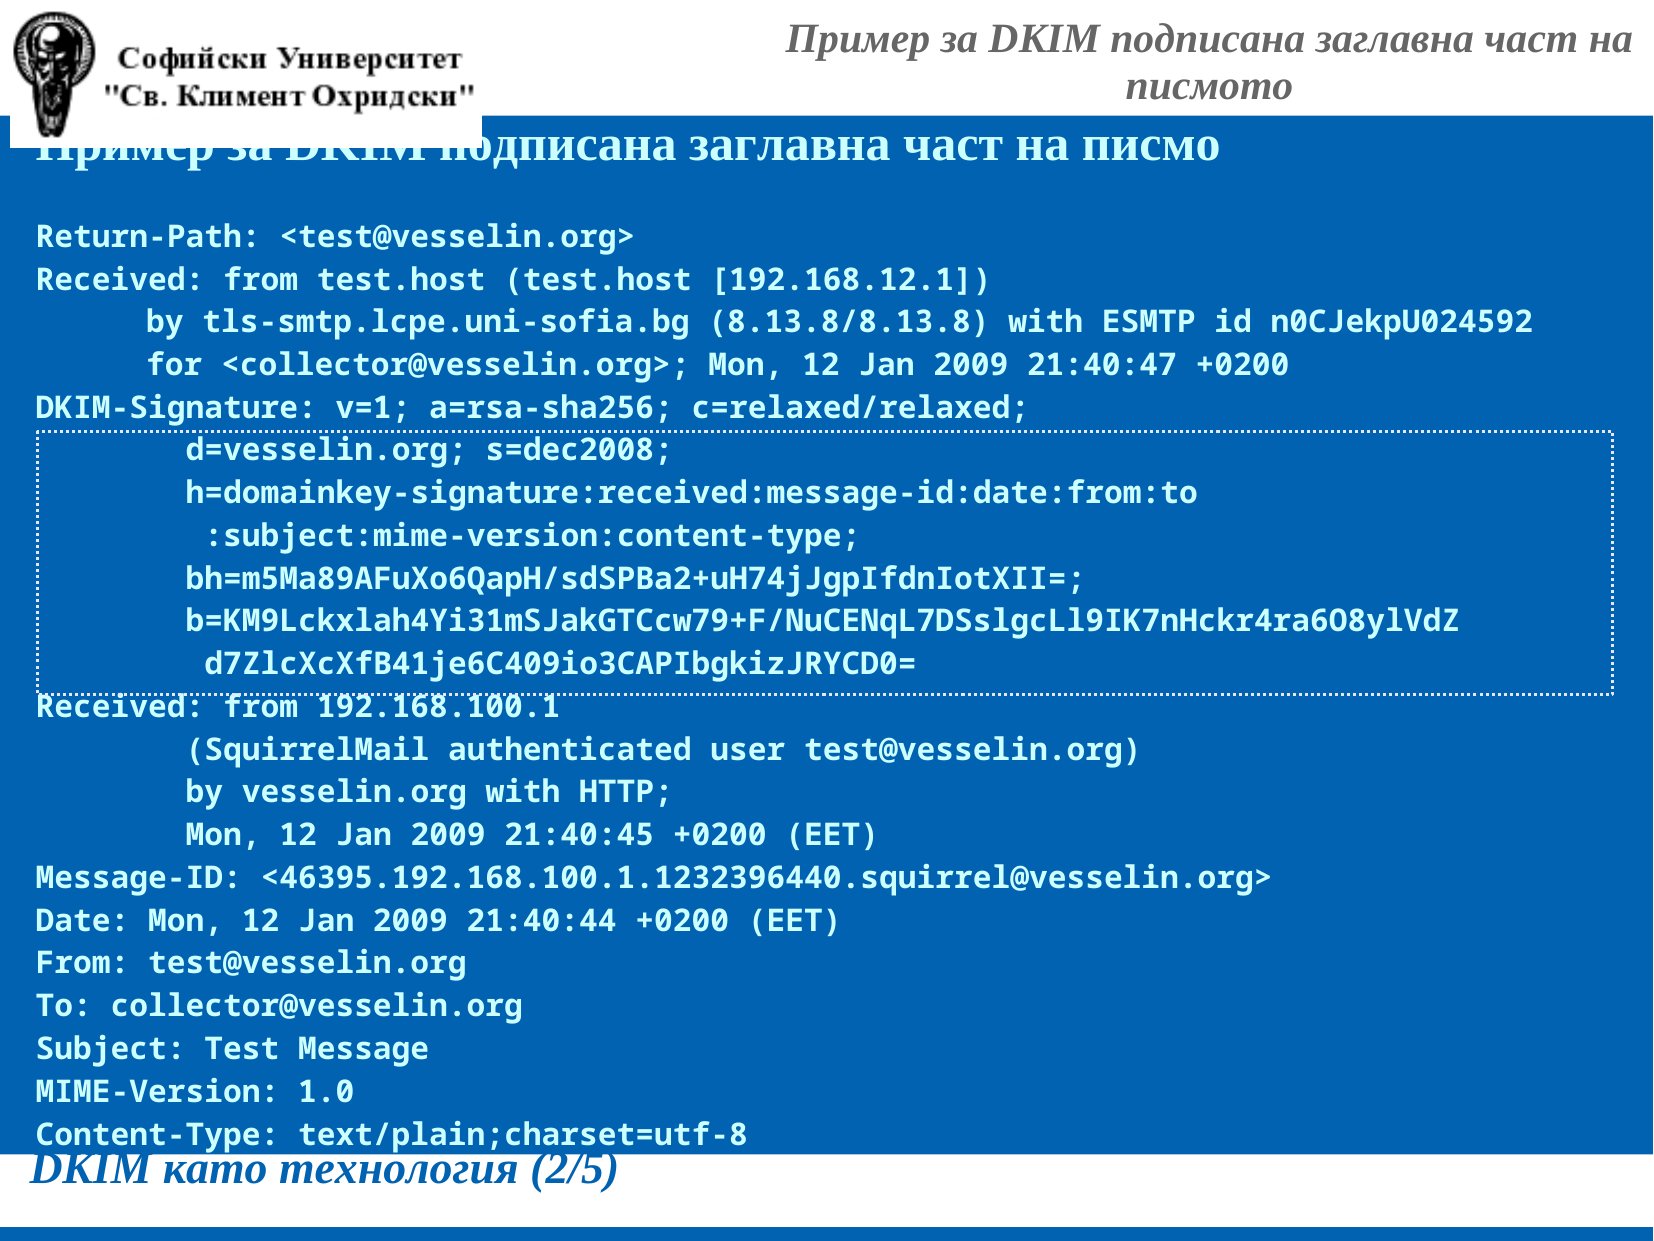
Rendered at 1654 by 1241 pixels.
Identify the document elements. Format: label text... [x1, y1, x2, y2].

text_box Пример за DKIM подписана заглавна част на писмо Return-Path: <test@vesselin.org> Received: from test.host (test.host [192.168.12.1]) by tls-smtp.lcpe.uni-sofia.bg (8.13.8/8.13.8) with ESMTP id n0CJekpU024592 for <collector@vesselin.org>; Mon, 12 Jan 2009 21:40:47 +0200 DKIM-Signature: v=1; a=rsa-sha256; c=relaxed/relaxed; d=vesselin.org; s=dec2008; h=domainkey-signature:received:message-id:date:from:to :subject:mime-version:content-type; bh=m5Ma89AFuXo6QapH/sdSPBa2+uH74jJgpIfdnIotXII=; b=KM9Lckxlah4Yi31mSJakGTCcw79+F/NuCENqL7DSslgcLl9IK7nHckr4ra6O8ylVdZ d7ZlcXcXfB41je6C409io3CAPIbgkizJRYCD0= Received: from 192.168.100.1 (SquirrelMail authenticated user test@vesselin.org) by vesselin.org with HTTP; Mon, 12 Jan 2009 21:40:45 +0200 (EET) Message-ID: <46395.192.168.100.1.1232396440.squirrel@vesselin.org> Date: Mon, 12 Jan 2009 21:40:44 +0200 (EET) From: test@vesselin.org To: collector@vesselin.org Subject: Test Message MIME-Version: 1.0 Content-Type: text/plain;charset=utf-8 [0, 147, 1653, 1123]
text_box DKIM като технология (2/5) [29, 1143, 634, 1211]
title Пример за DKIM подписана заглавна част на писмото [767, 0, 1652, 115]
picture [10, 0, 482, 148]
